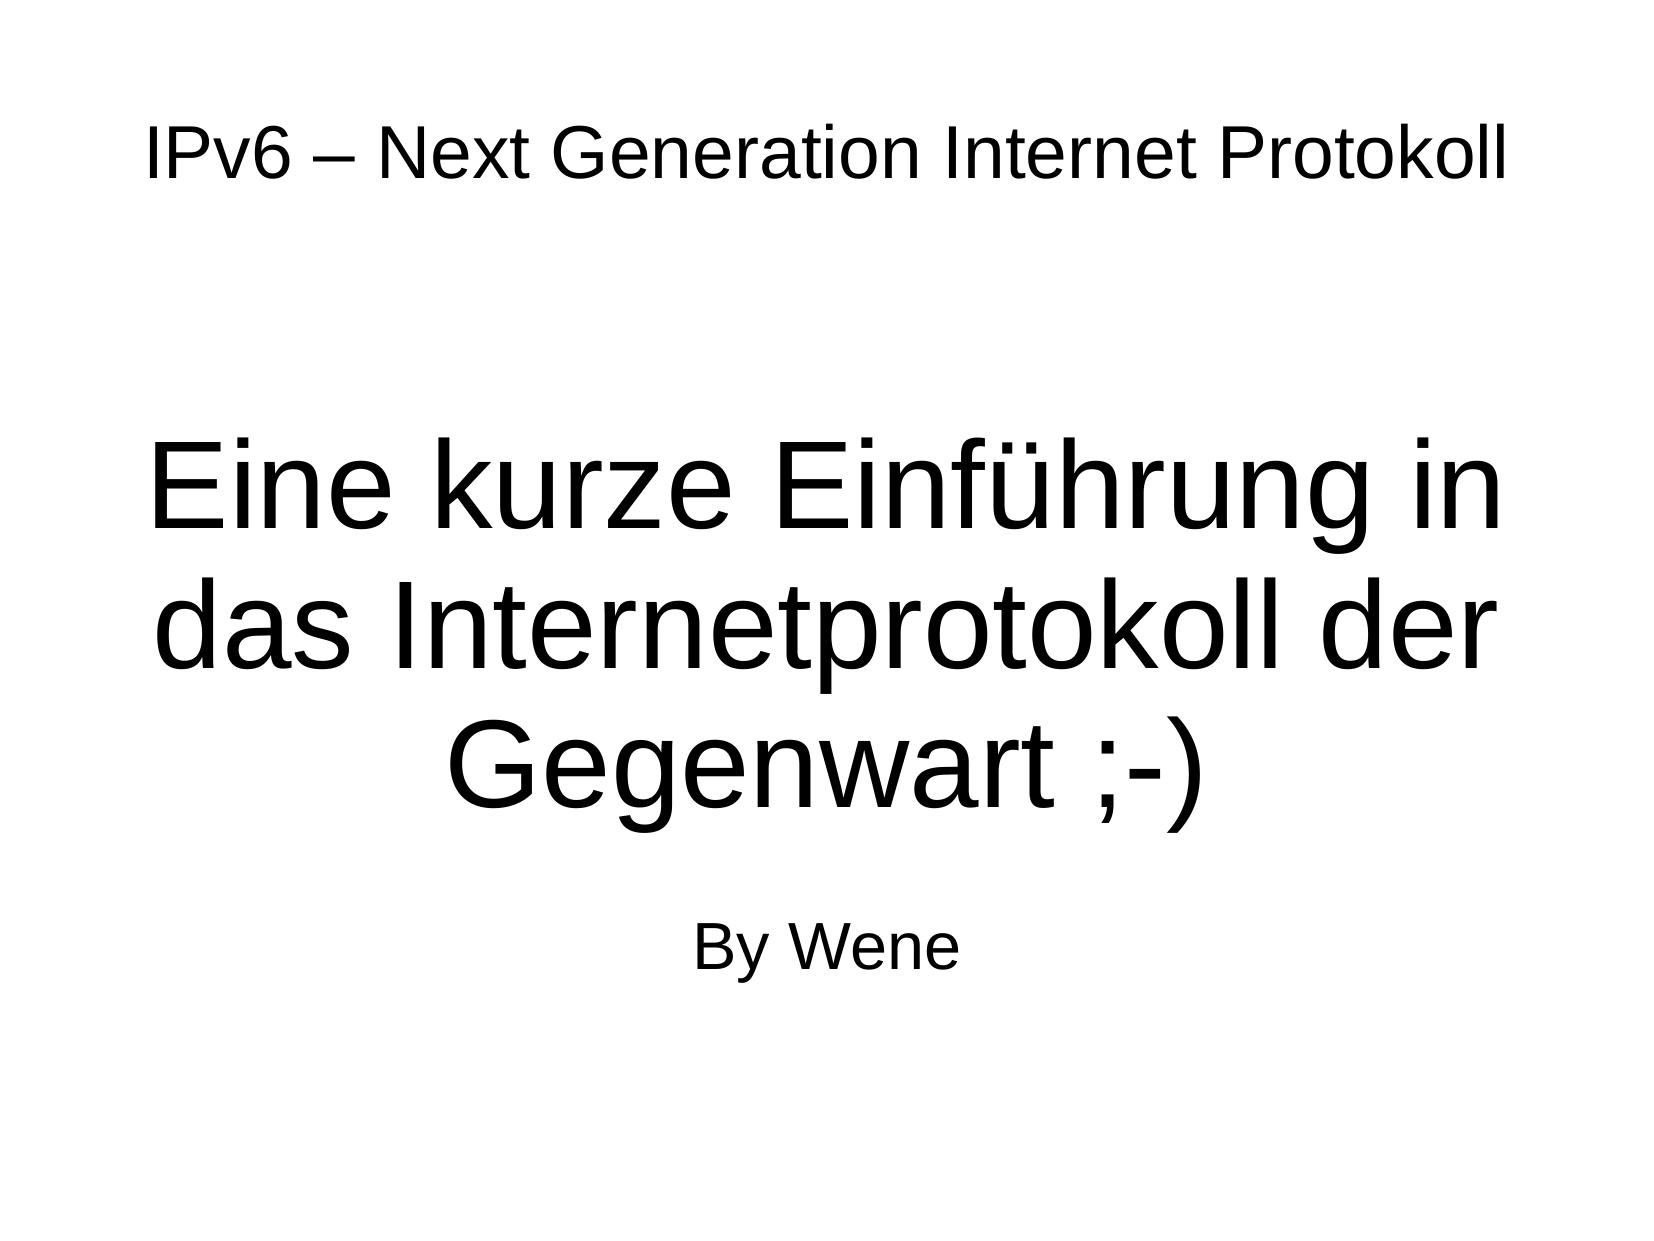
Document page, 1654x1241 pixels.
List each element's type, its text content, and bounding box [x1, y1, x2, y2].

subtitle Eine kurze Einführung in das Internetprotokoll der Gegenwart ;-) By Wene [82, 290, 1571, 1109]
title IPv6 – Next Generation Internet Protokoll [82, 49, 1571, 257]
